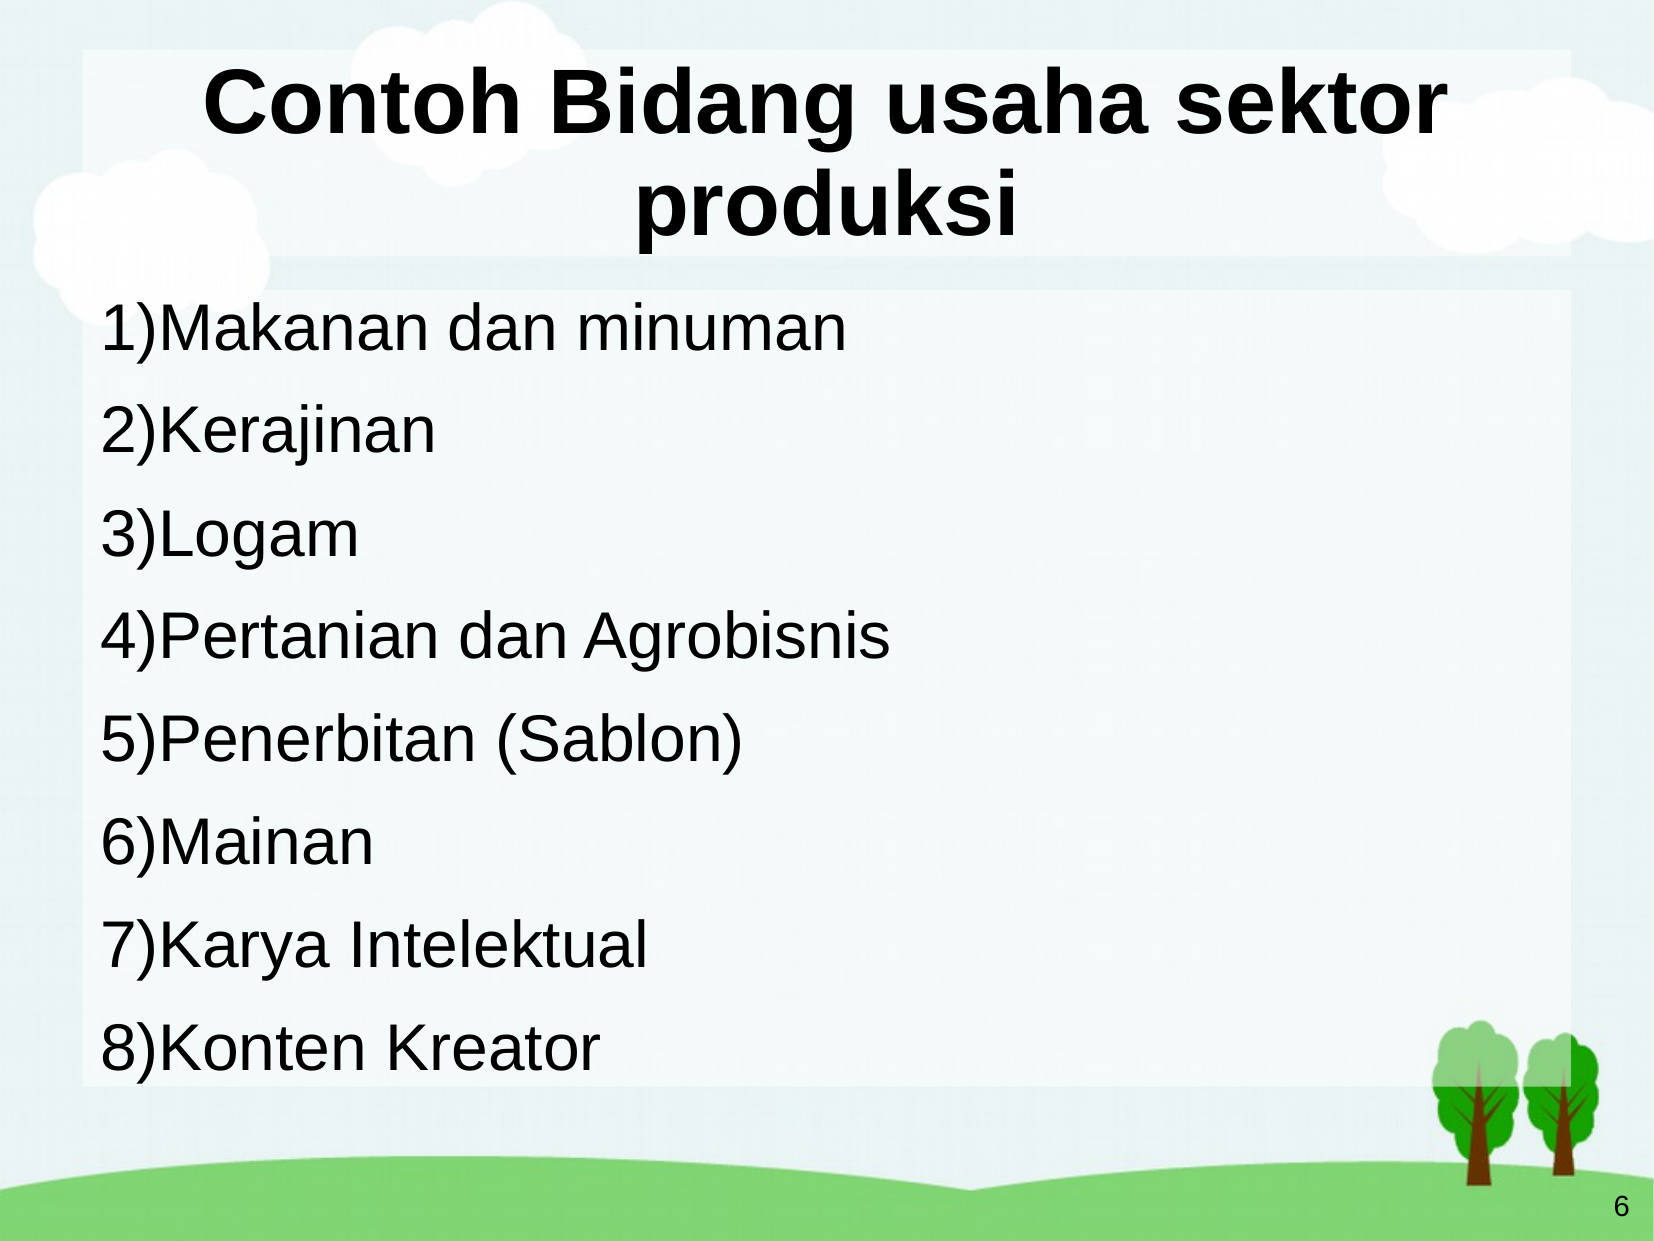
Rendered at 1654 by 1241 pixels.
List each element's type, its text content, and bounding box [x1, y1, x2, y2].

list Makanan dan minuman Kerajinan Logam Pertanian dan Agrobisnis Penerbitan (Sablon) Mainan Karya Intelektual Konten Kreator [82, 290, 1571, 1087]
title Contoh Bidang usaha sektor produksi [82, 49, 1571, 257]
picture [0, 0, 1654, 1241]
